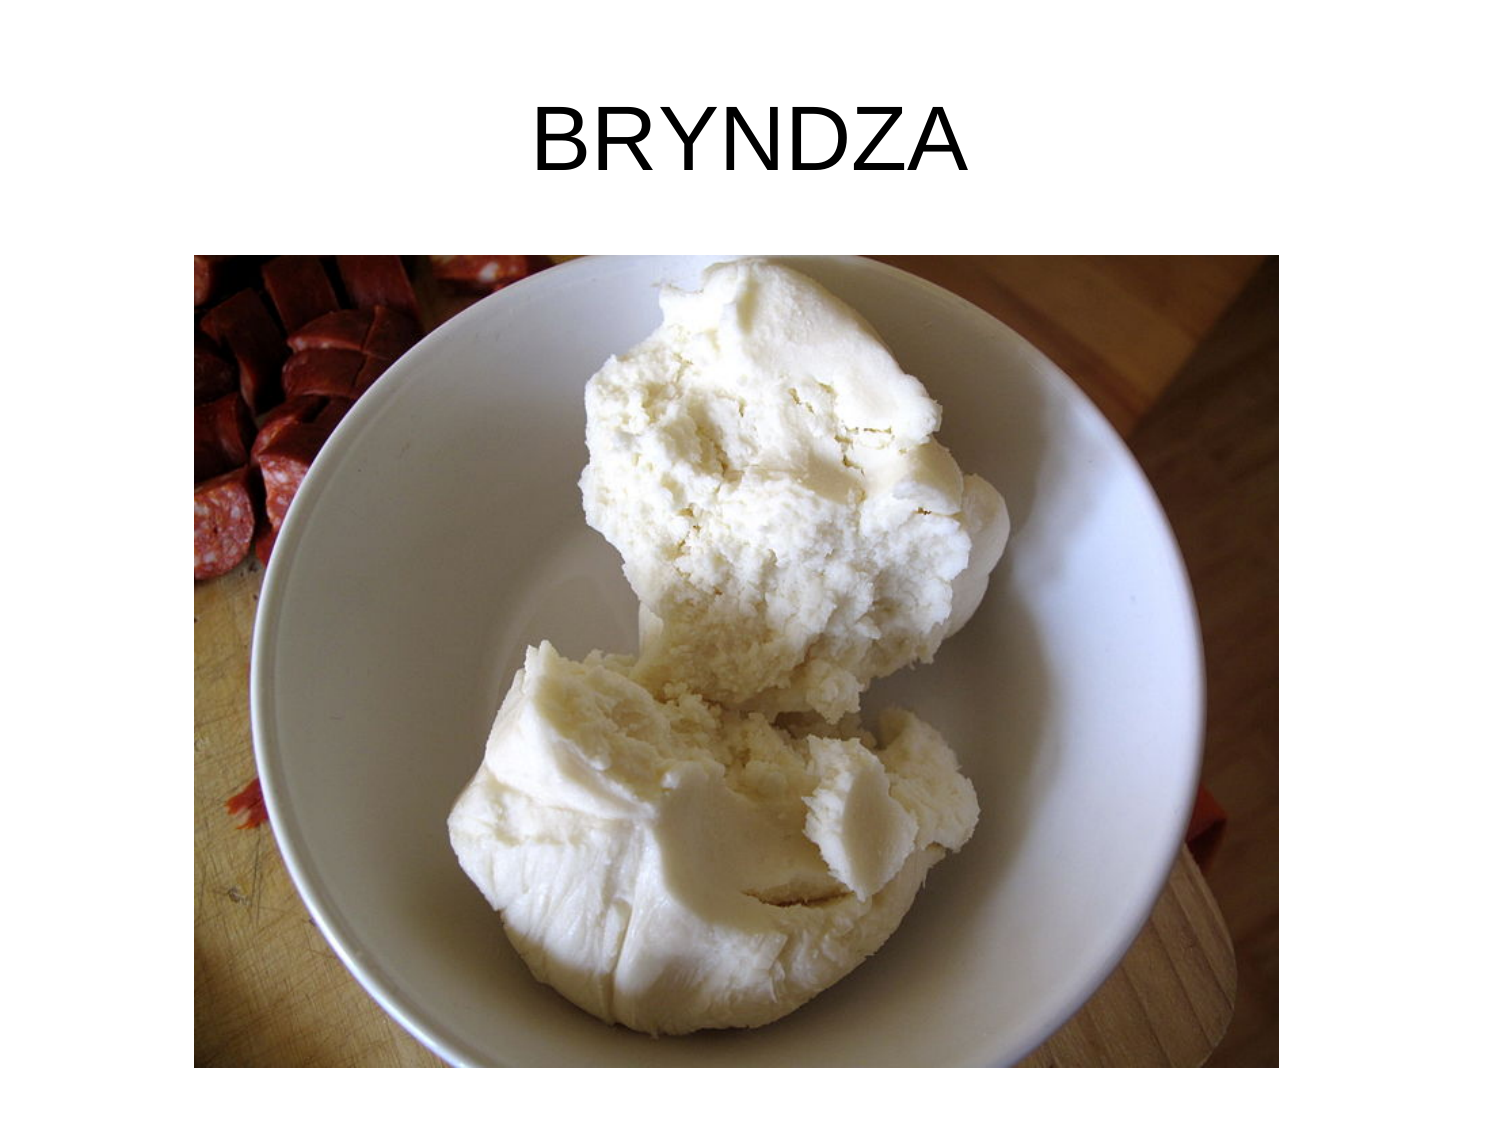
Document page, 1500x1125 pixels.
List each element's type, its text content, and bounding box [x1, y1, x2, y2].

title BRYNDZA [75, 45, 1426, 233]
picture [194, 255, 1279, 1068]
